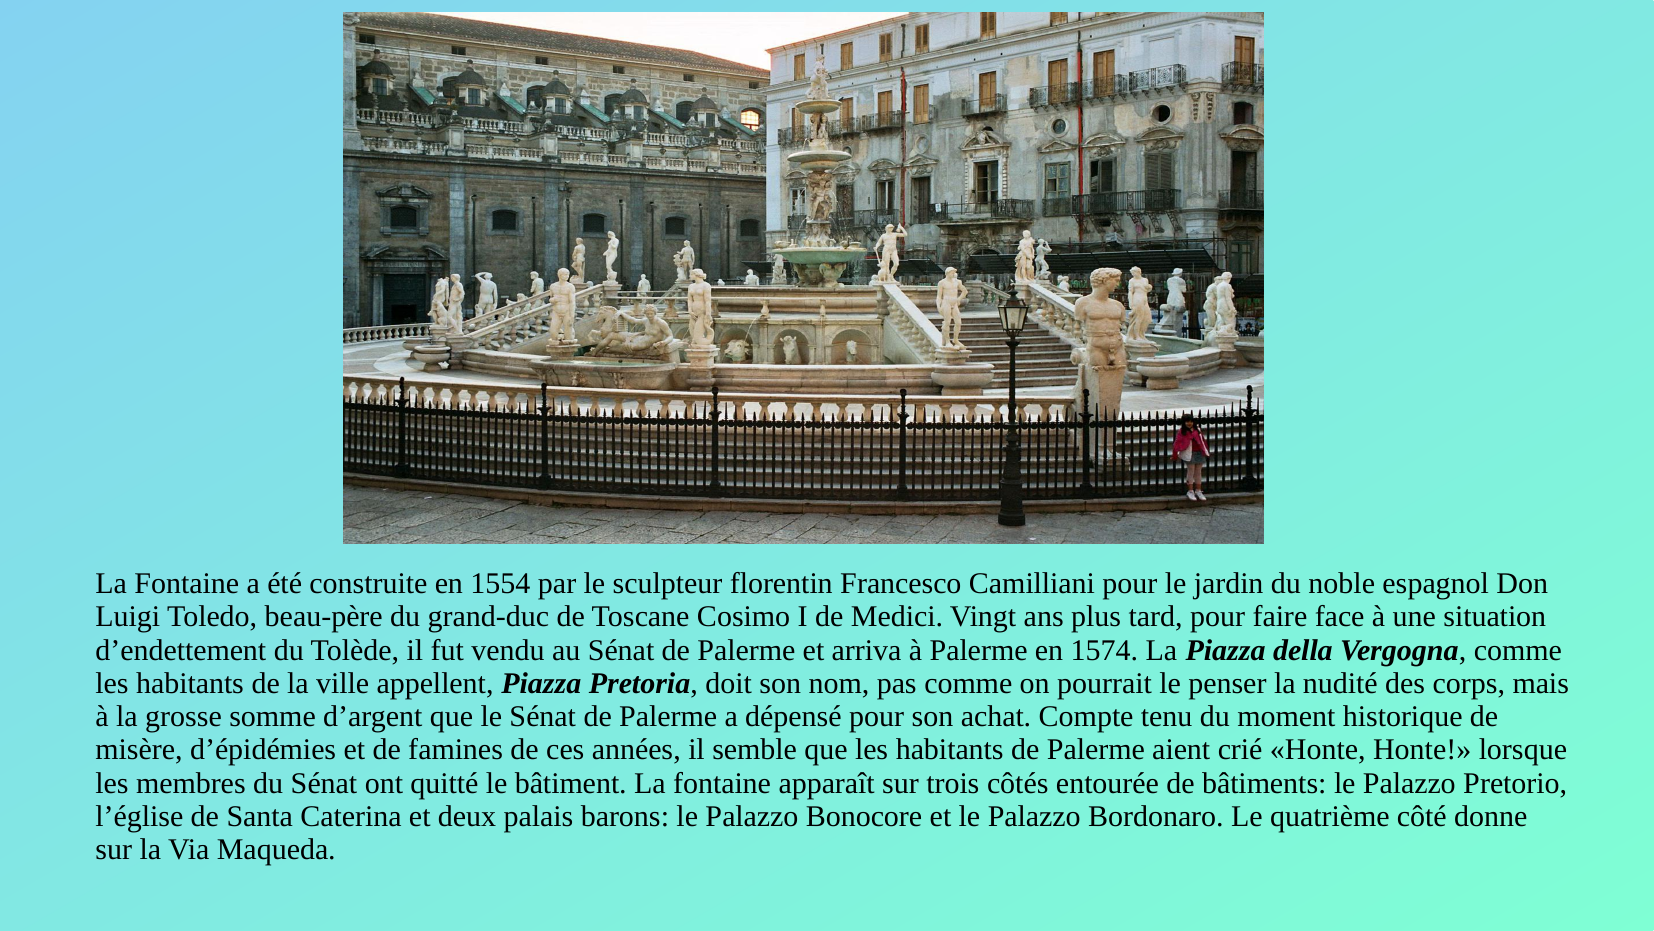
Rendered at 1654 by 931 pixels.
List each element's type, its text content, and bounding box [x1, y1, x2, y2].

picture [343, 12, 1264, 544]
list La Fontaine a été construite en 1554 par le sculpteur florentin Francesco Camilliani pour le jardin du noble espagnol Don Luigi Toledo, beau-père du grand-duc de Toscane Cosimo I de Medici. Vingt ans plus tard, pour faire face à une situation d’endettement du Tolède, il fut vendu au Sénat de Palerme et arriva à Palerme en 1574. La Piazza della Vergogna, comme les habitants de la ville appellent, Piazza Pretoria, doit son nom, pas comme on pourrait le penser la nudité des corps, mais à la grosse somme d’argent que le Sénat de Palerme a dépensé pour son achat. Compte tenu du moment historique de misère, d’épidémies et de famines de ces années, il semble que les habitants de Palerme aient crié «Honte, Honte!» lorsque les membres du Sénat ont quitté le bâtiment. La fontaine apparaît sur trois côtés entourée de bâtiments: le Palazzo Pretorio, l’église de Santa Caterina et deux palais barons: le Palazzo Bonocore et le Palazzo Bordonaro. Le quatrième côté donne sur la Via Maqueda. [82, 566, 1571, 894]
